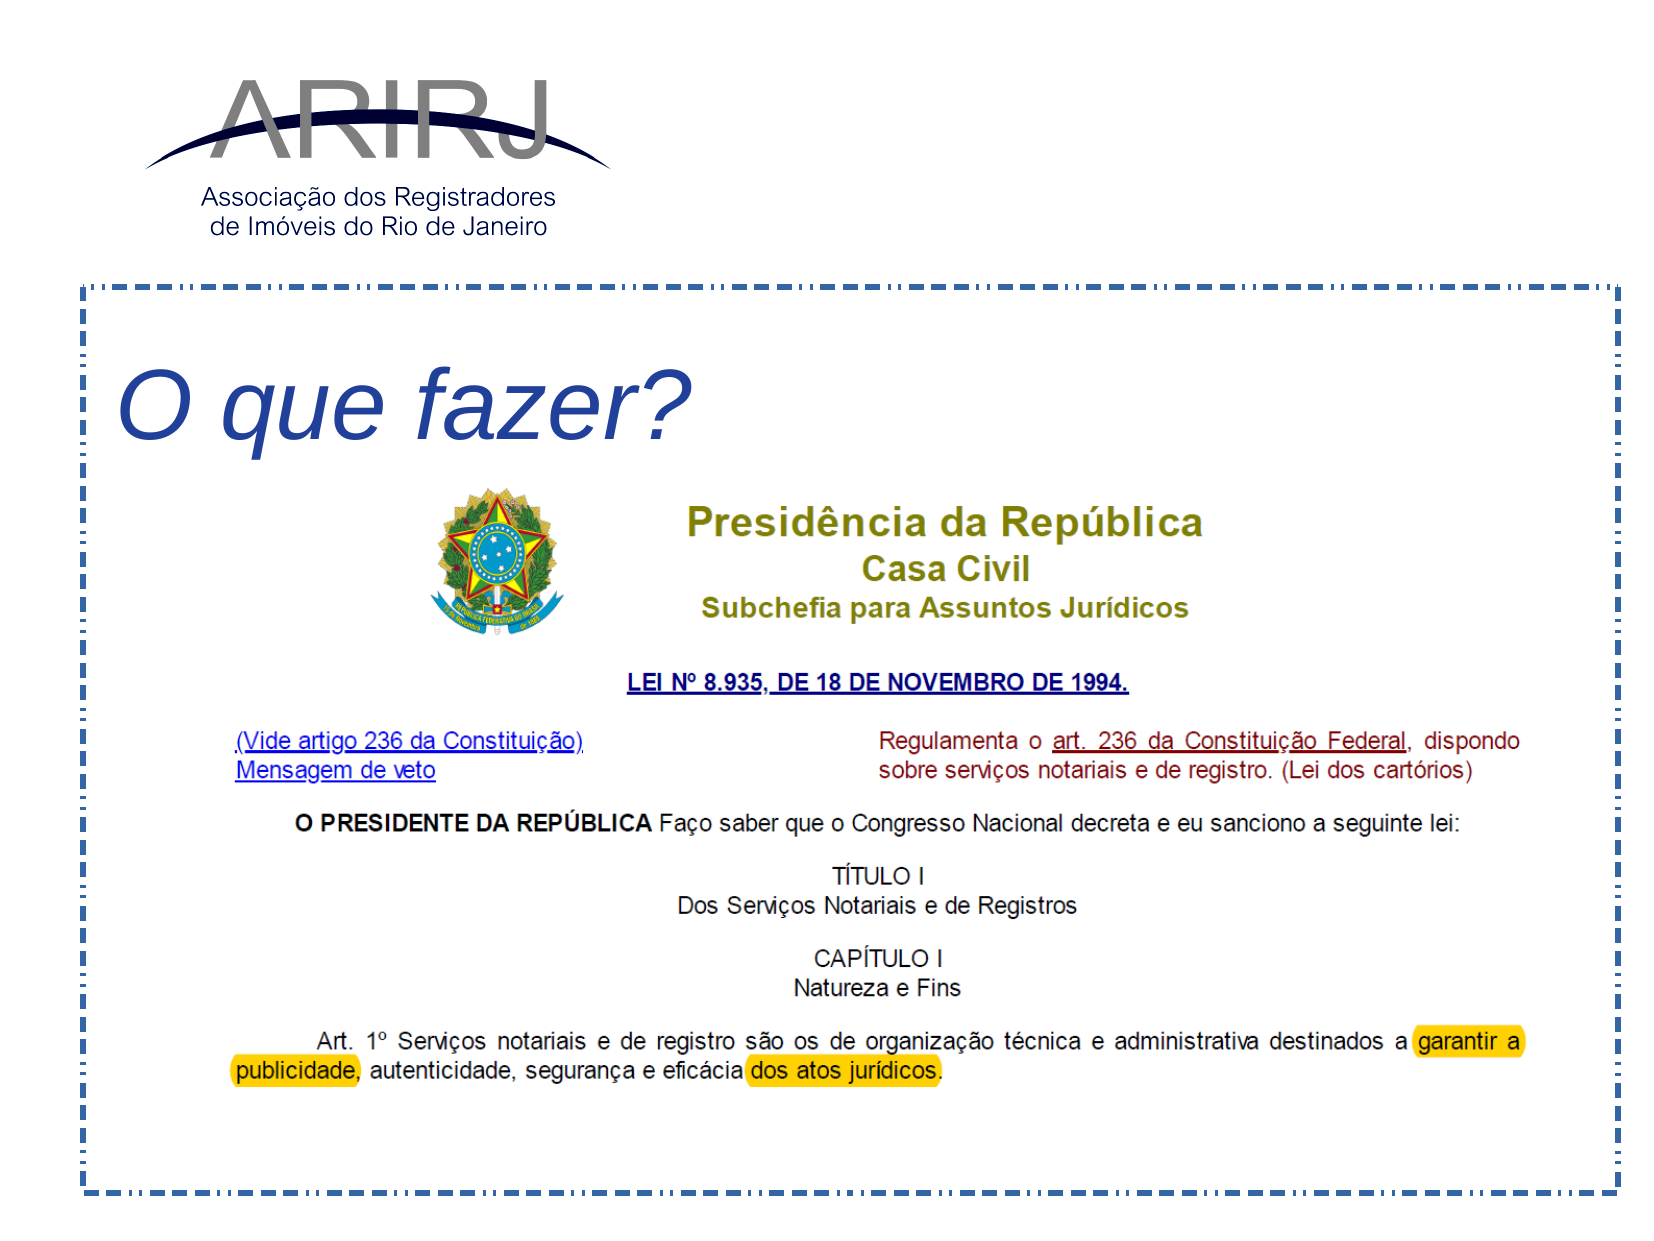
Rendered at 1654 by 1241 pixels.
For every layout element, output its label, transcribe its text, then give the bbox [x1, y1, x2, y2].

subtitle O que fazer? [82, 287, 1619, 1193]
picture [94, 23, 662, 284]
